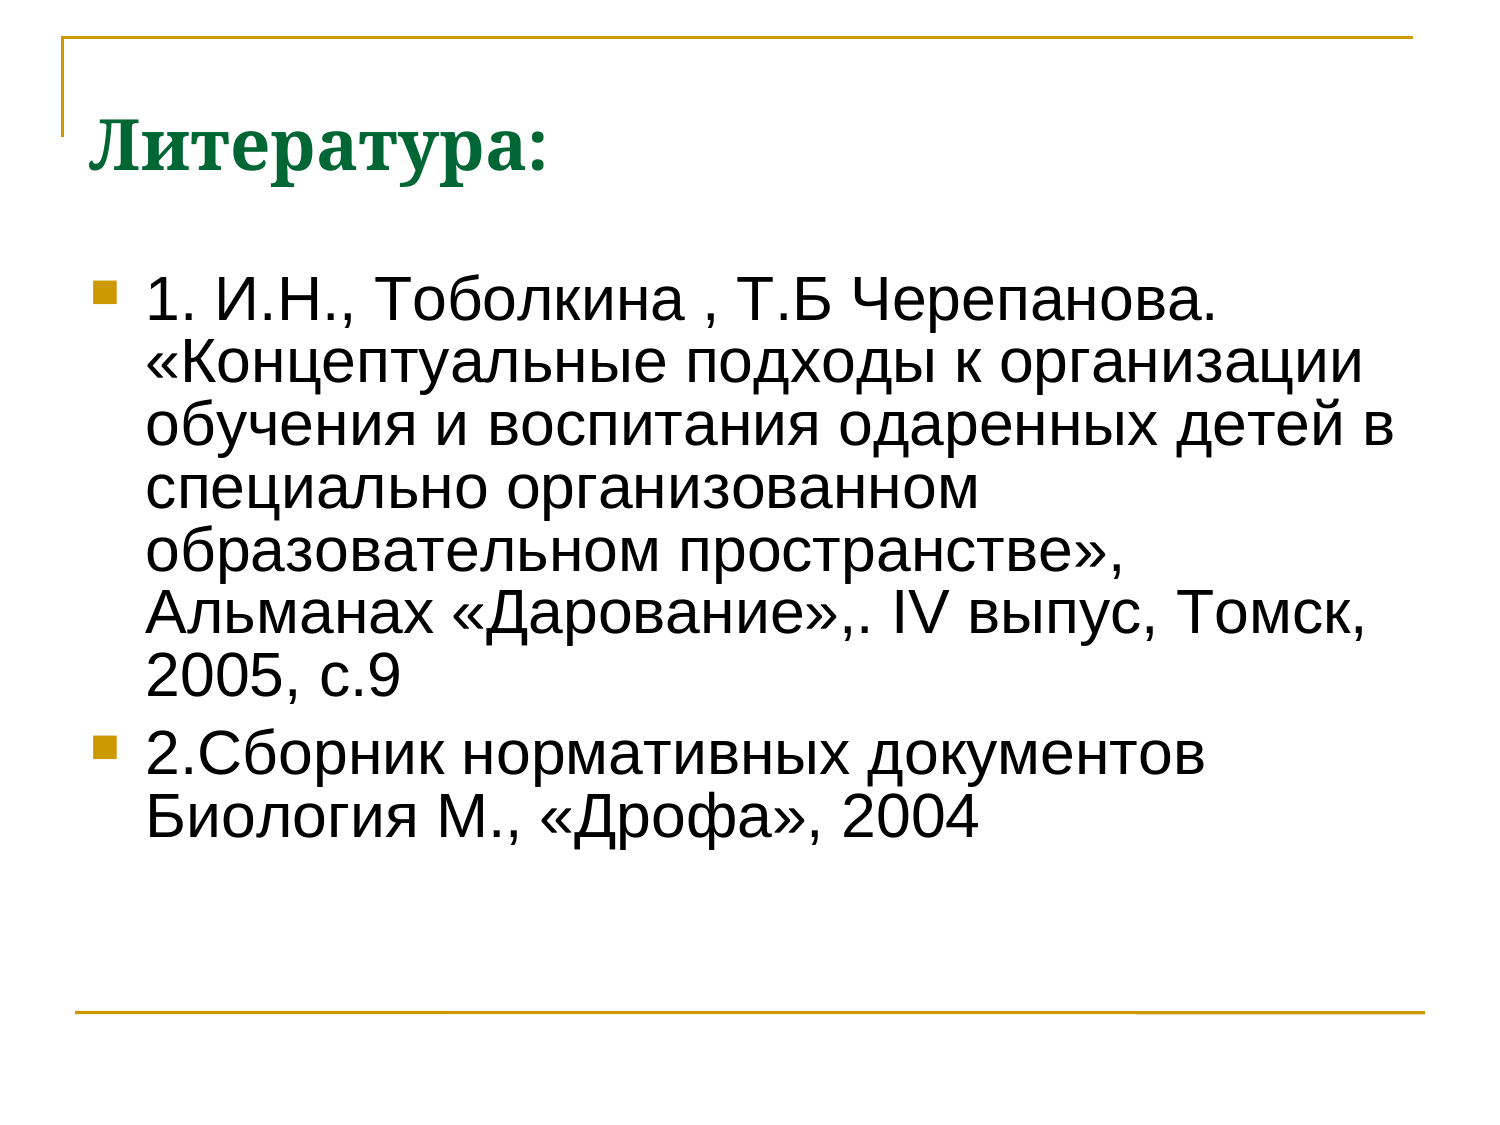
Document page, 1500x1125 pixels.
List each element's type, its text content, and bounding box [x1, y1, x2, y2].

title Литература: [75, 87, 1426, 262]
list 1. И.Н., Тоболкина , Т.Б Черепанова. «Концептуальные подходы к организации обучения и воспитания одаренных детей в специально организованном образовательном пространстве», Альманах «Дарование»,. ΙV выпус, Томск, 2005, с.9 2.Сборник нормативных документов Биология М., «Дрофа», 2004 [75, 262, 1426, 1006]
